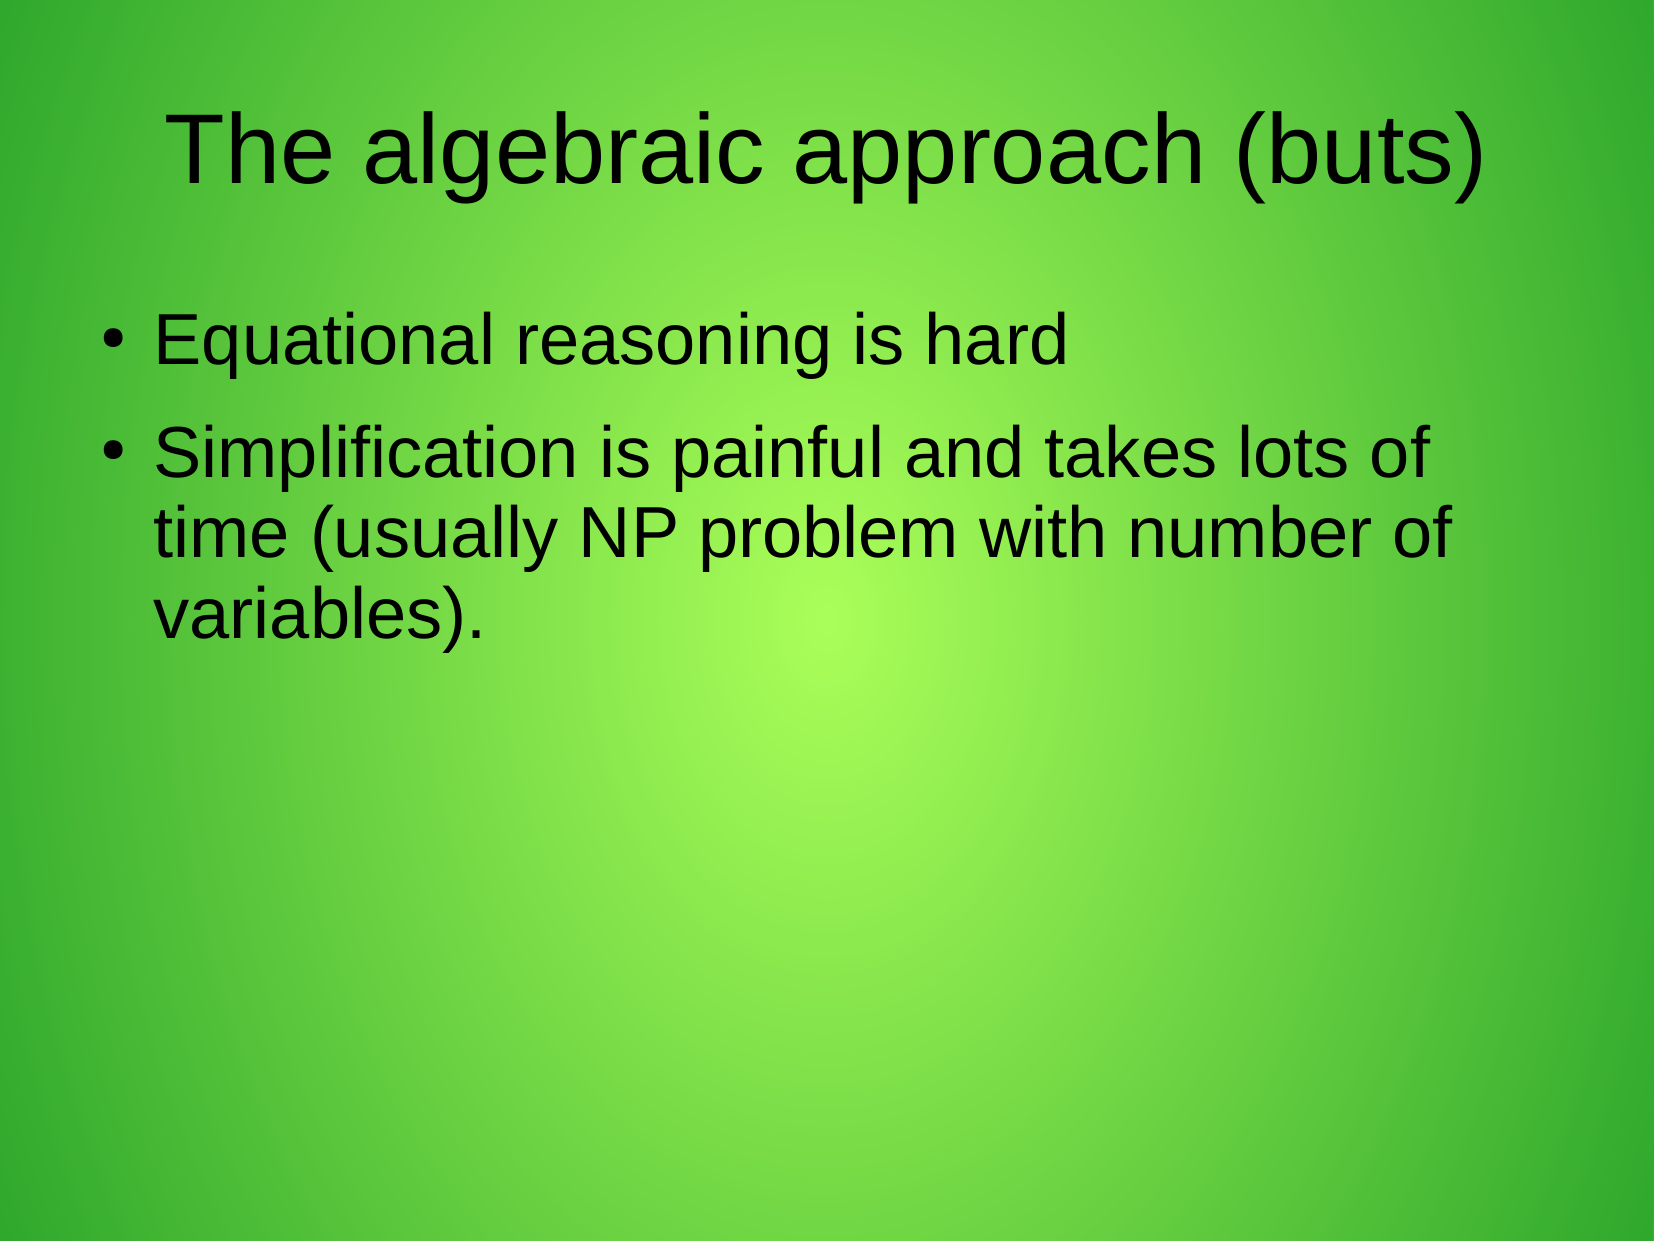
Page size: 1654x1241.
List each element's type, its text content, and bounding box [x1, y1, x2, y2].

title The algebraic approach (buts) [82, 47, 1571, 252]
list Equational reasoning is hard Simplification is painful and takes lots of time (usually NP problem with number of variables). [82, 299, 1571, 1019]
